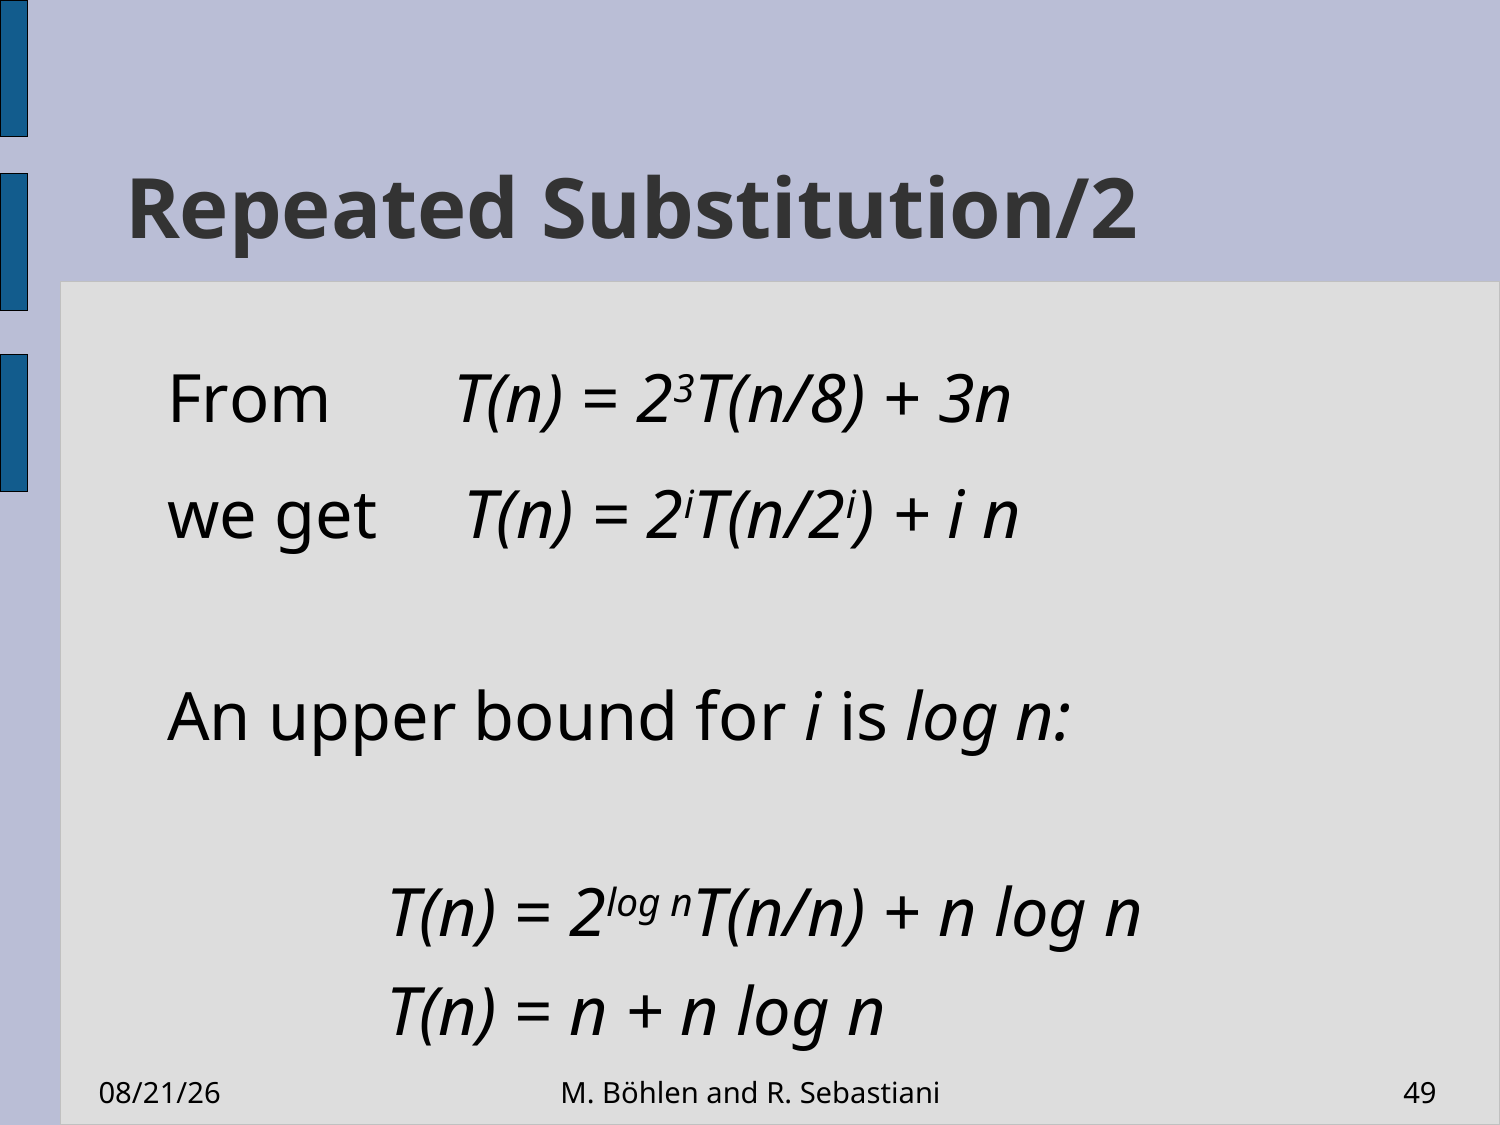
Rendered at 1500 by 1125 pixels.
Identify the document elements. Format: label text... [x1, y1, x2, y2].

text_box From T(n) = 23T(n/8) + 3n we get T(n) = 2iT(n/2i) + i n An upper bound for i is log n: T(n) = 2log nT(n/n) + n log n T(n) = n + n log n [152, 343, 1360, 1002]
title Repeated Substitution/2 [110, 67, 1392, 271]
